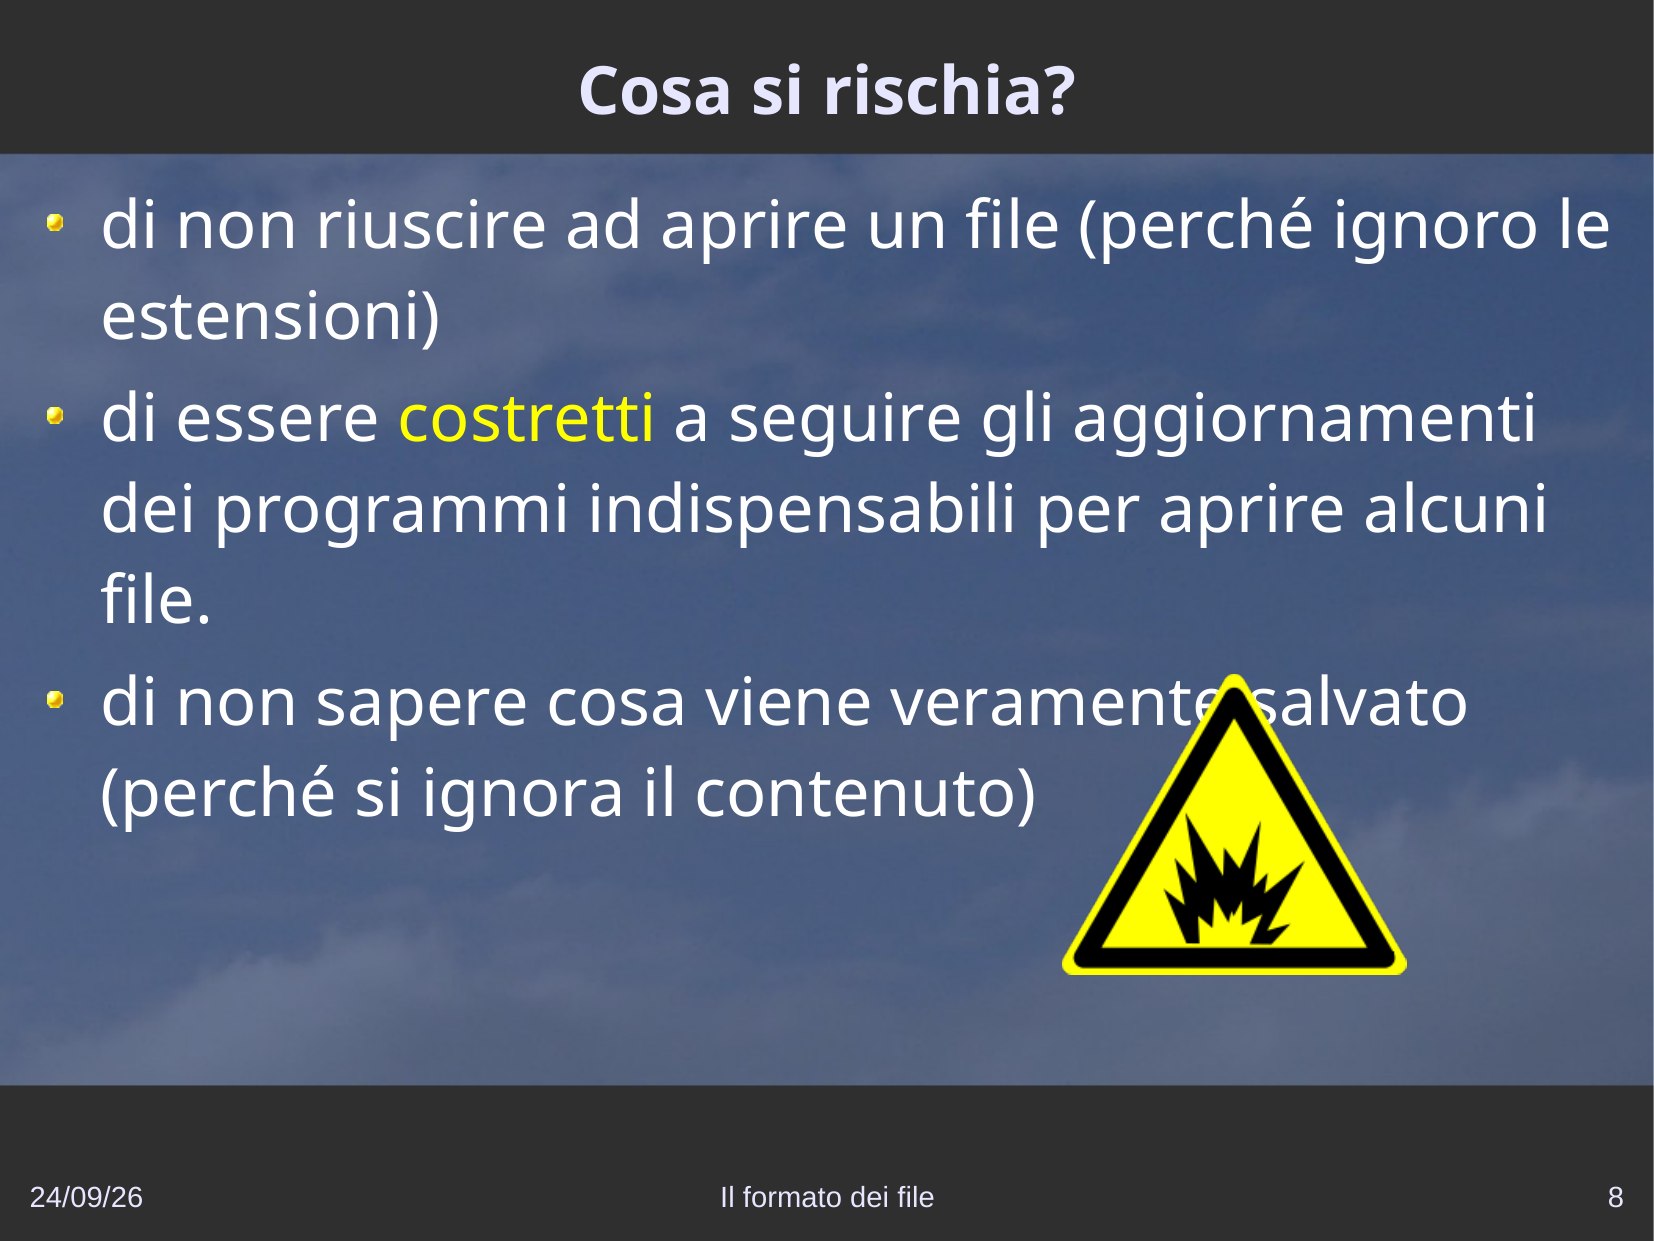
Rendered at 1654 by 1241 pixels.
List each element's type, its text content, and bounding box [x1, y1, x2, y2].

title Cosa si rischia? [29, 36, 1625, 141]
list di non riuscire ad aprire un file (perché ignoro le estensioni) di essere costretti a seguire gli aggiornamenti dei programmi indispensabili per aprire alcuni file. di non sapere cosa viene veramente salvato (perché si ignora il contenuto) [29, 177, 1625, 1049]
picture [0, 0, 1654, 1241]
